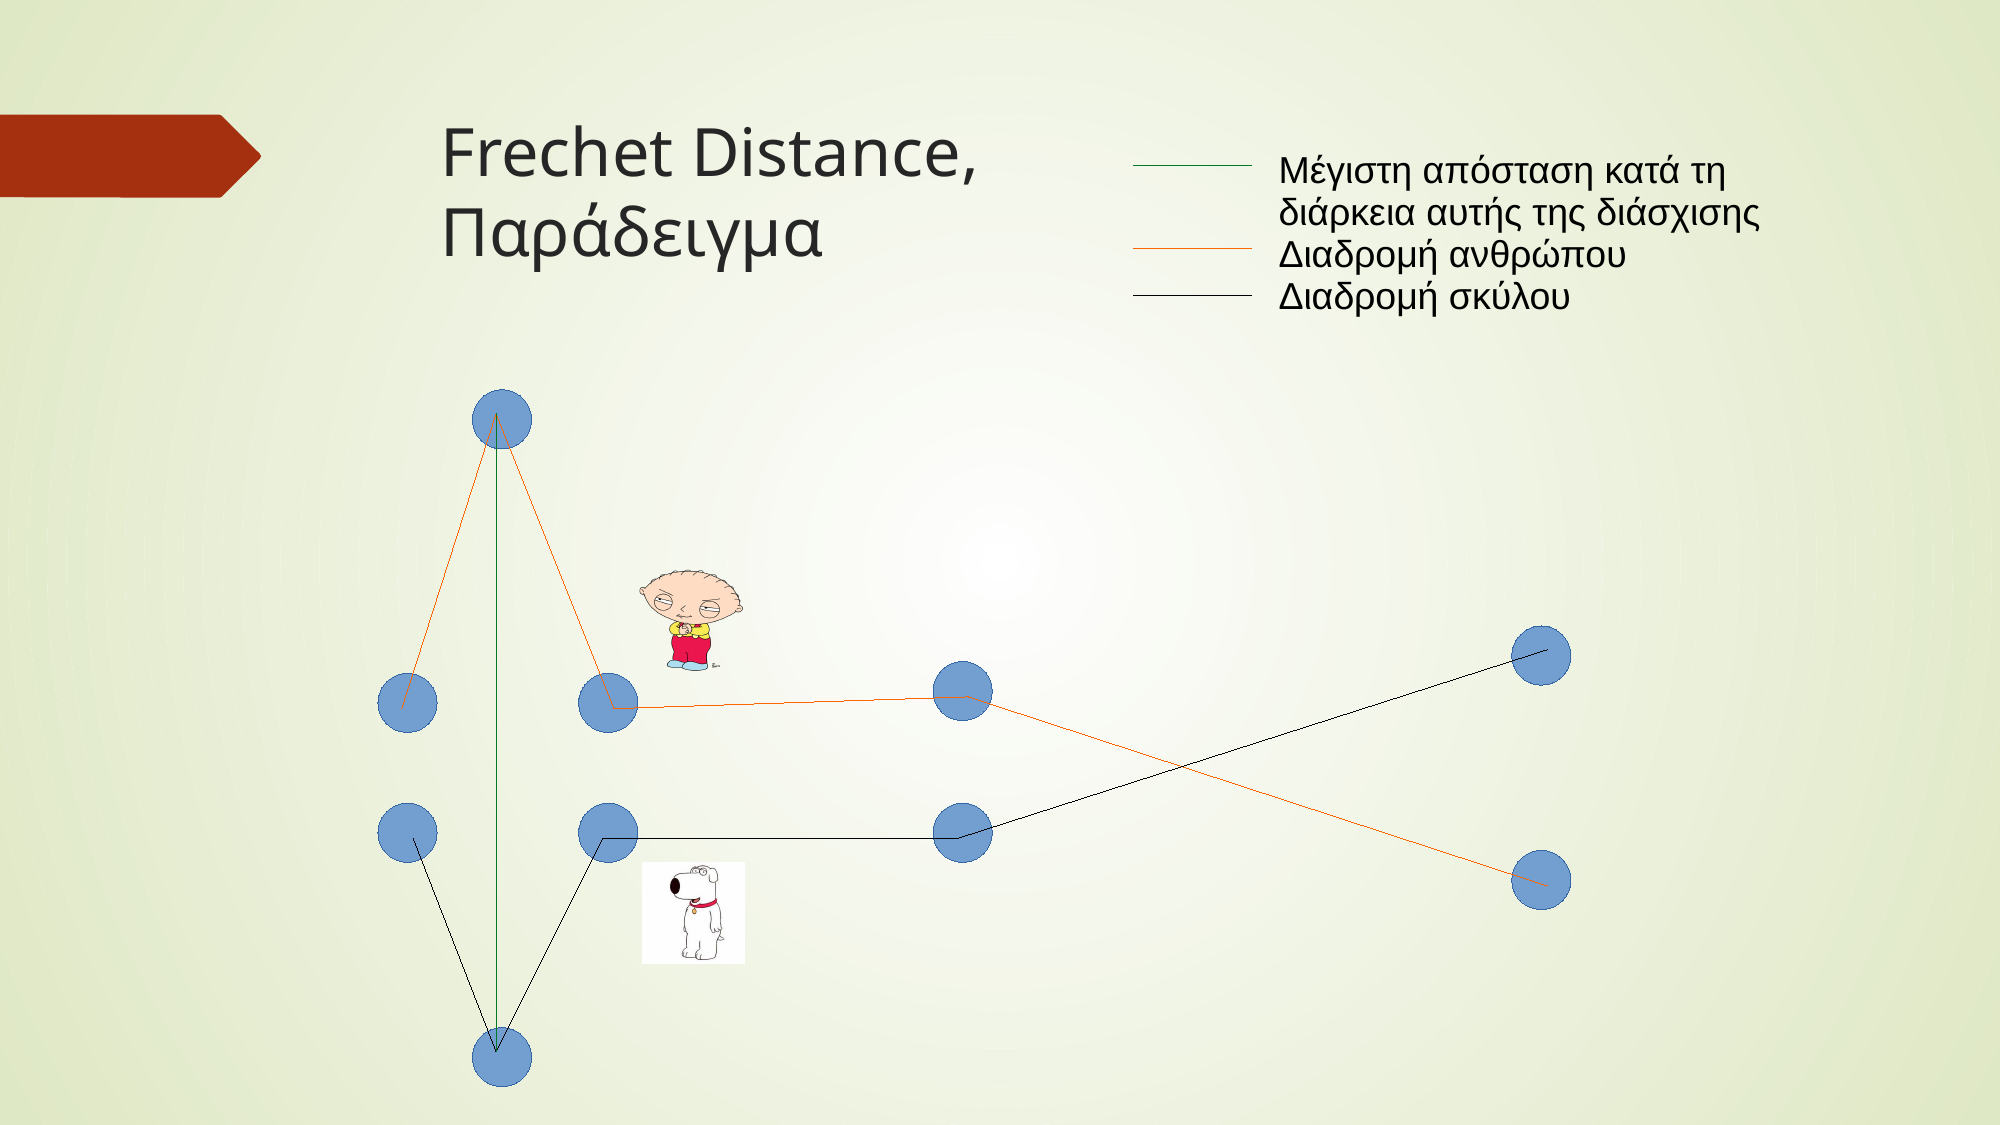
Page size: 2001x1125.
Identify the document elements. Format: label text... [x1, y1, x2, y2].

text_box Μέγιστη απόσταση κατά τη διάρκεια αυτής της διάσχισης Διαδρομή ανθρώπου Διαδρομή σκύλου [1263, 141, 1843, 325]
text_box [472, 389, 532, 449]
text_box [578, 673, 638, 733]
text_box [472, 1027, 532, 1087]
text_box [578, 803, 638, 863]
text_box [1511, 625, 1571, 686]
title Frechet Distance, Παράδειγμα [425, 102, 1888, 313]
text_box [933, 803, 993, 863]
text_box [1511, 850, 1571, 910]
picture [642, 862, 745, 964]
text_box [377, 673, 438, 733]
text_box [377, 803, 438, 863]
picture [637, 566, 745, 674]
text_box [933, 661, 993, 721]
